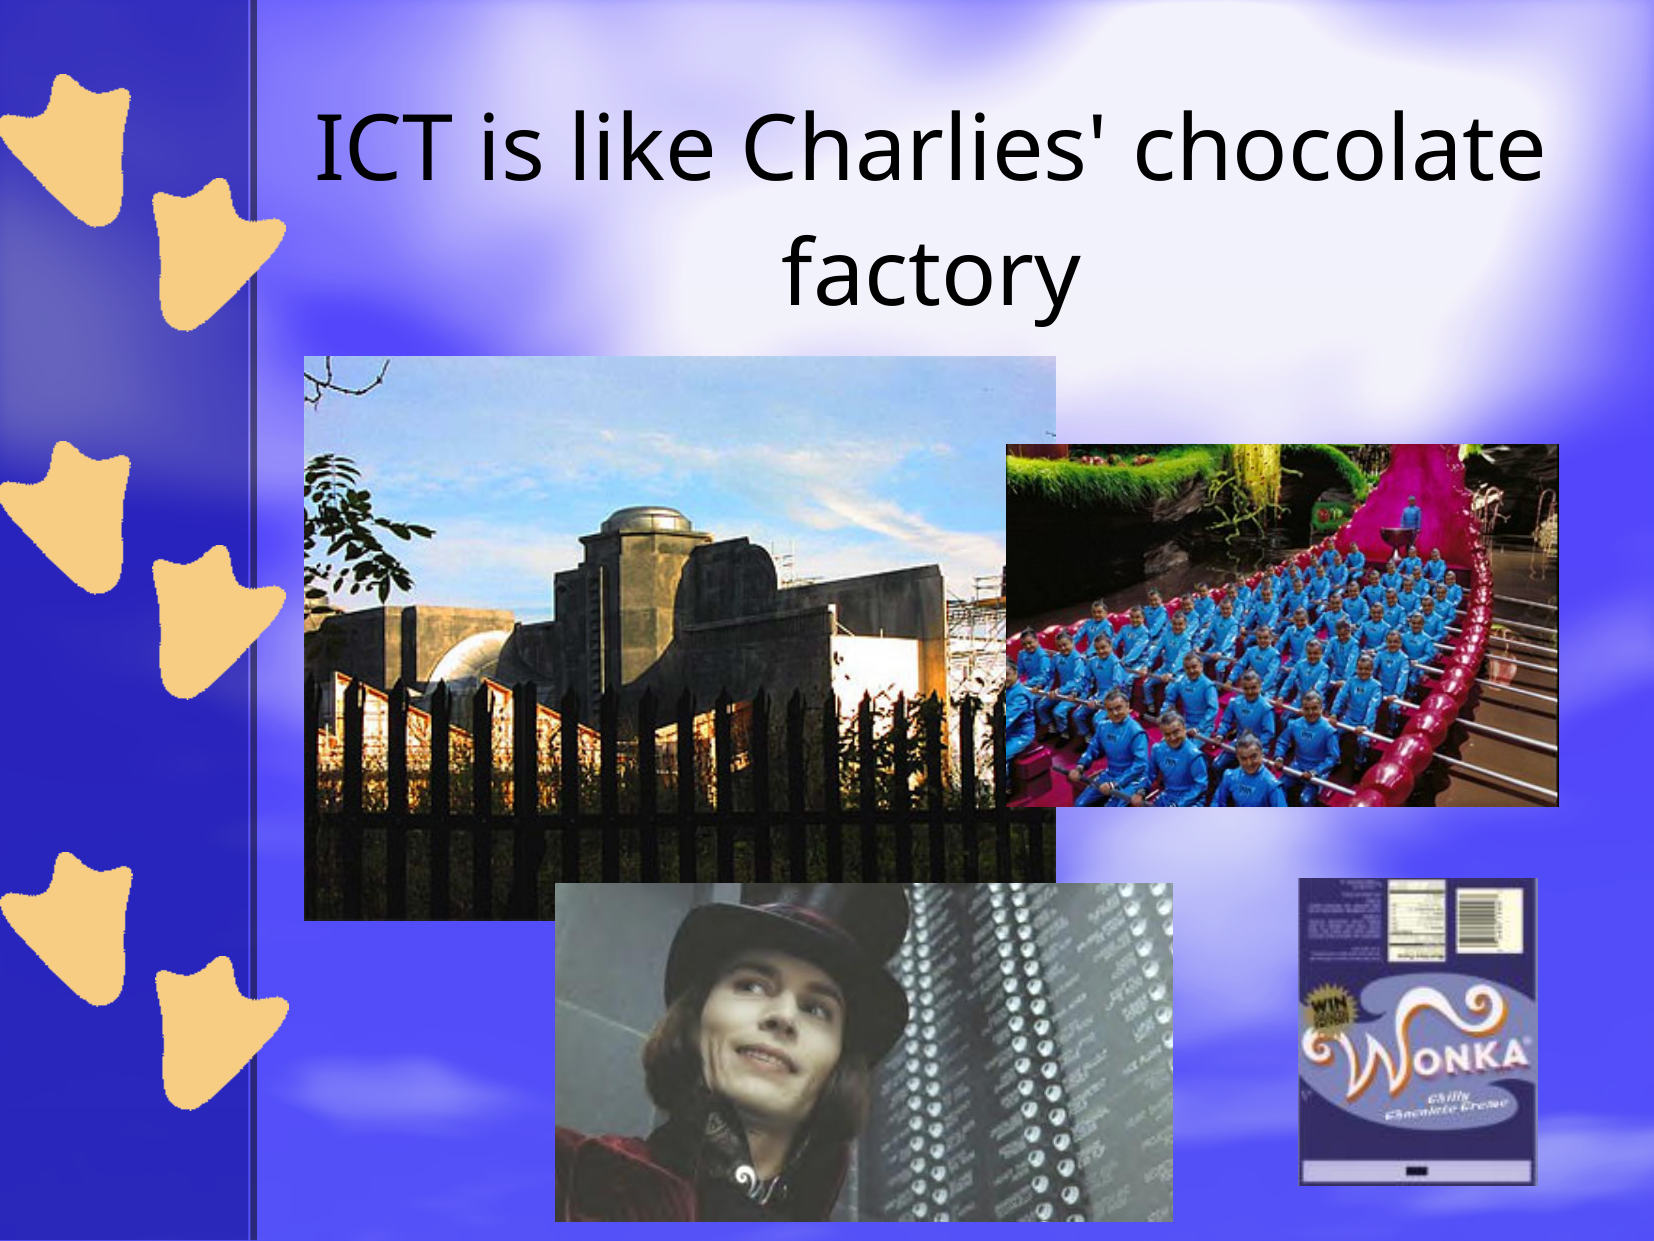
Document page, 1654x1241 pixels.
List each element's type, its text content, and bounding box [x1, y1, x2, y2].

text_box ICT is like Charlies' chocolate factory [304, 52, 1559, 363]
title Drawn to the penguin: Socially responsible software [257, 0, 1653, 1104]
picture [0, 441, 131, 595]
picture [152, 178, 286, 332]
picture [0, 74, 131, 228]
picture [1298, 878, 1538, 1186]
picture [155, 956, 289, 1111]
picture [152, 545, 286, 700]
picture [304, 356, 1559, 1222]
picture [0, 852, 133, 1007]
